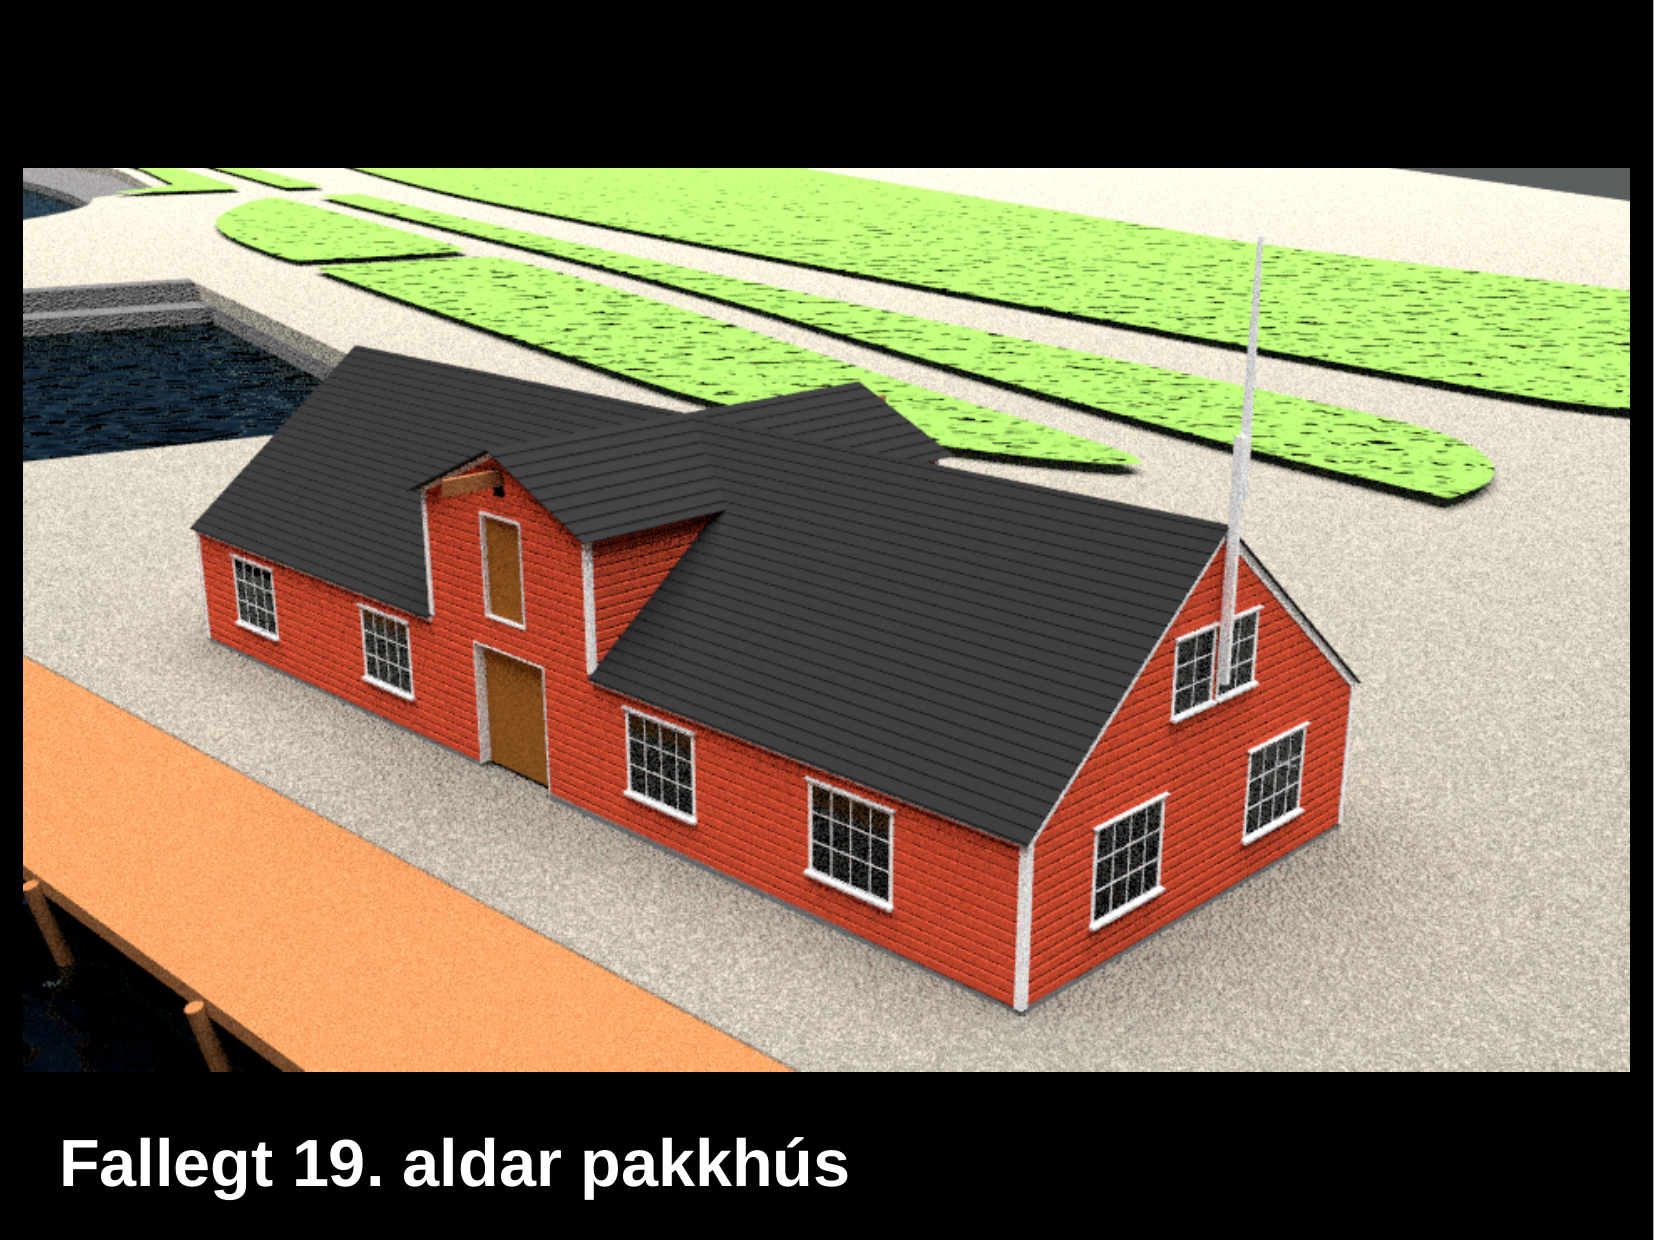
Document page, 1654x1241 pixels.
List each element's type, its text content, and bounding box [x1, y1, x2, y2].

title Fallegt 19. aldar pakkhús [59, 1098, 1548, 1229]
picture [23, 168, 1630, 1072]
